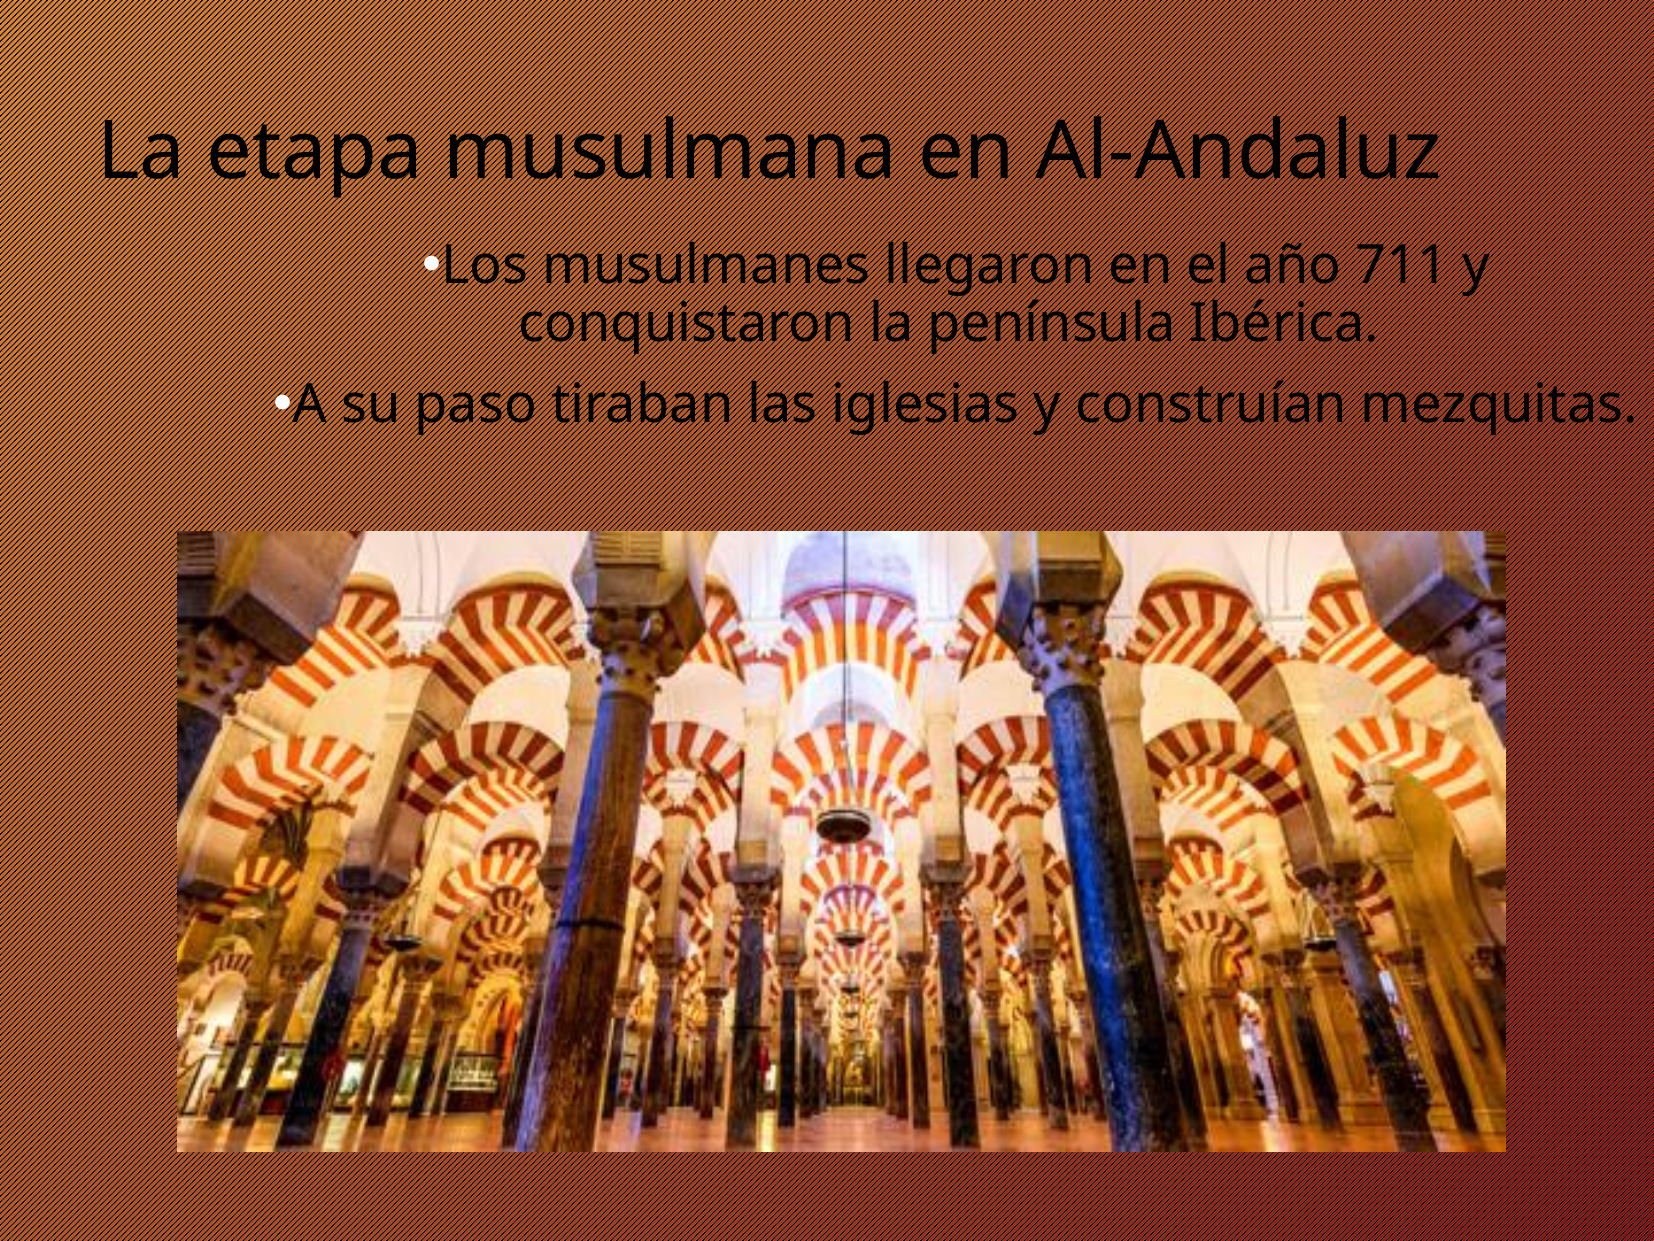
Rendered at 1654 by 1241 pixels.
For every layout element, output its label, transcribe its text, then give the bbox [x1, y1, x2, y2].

picture [0, 0, 1654, 1241]
text_box La etapa musulmana en Al-Andaluz [82, 56, 1571, 249]
text_box Los musulmanes llegaron en el año 711 y conquistaron la península Ibérica. A su paso tiraban las iglesias y construían mezquitas. [259, 213, 1654, 1186]
